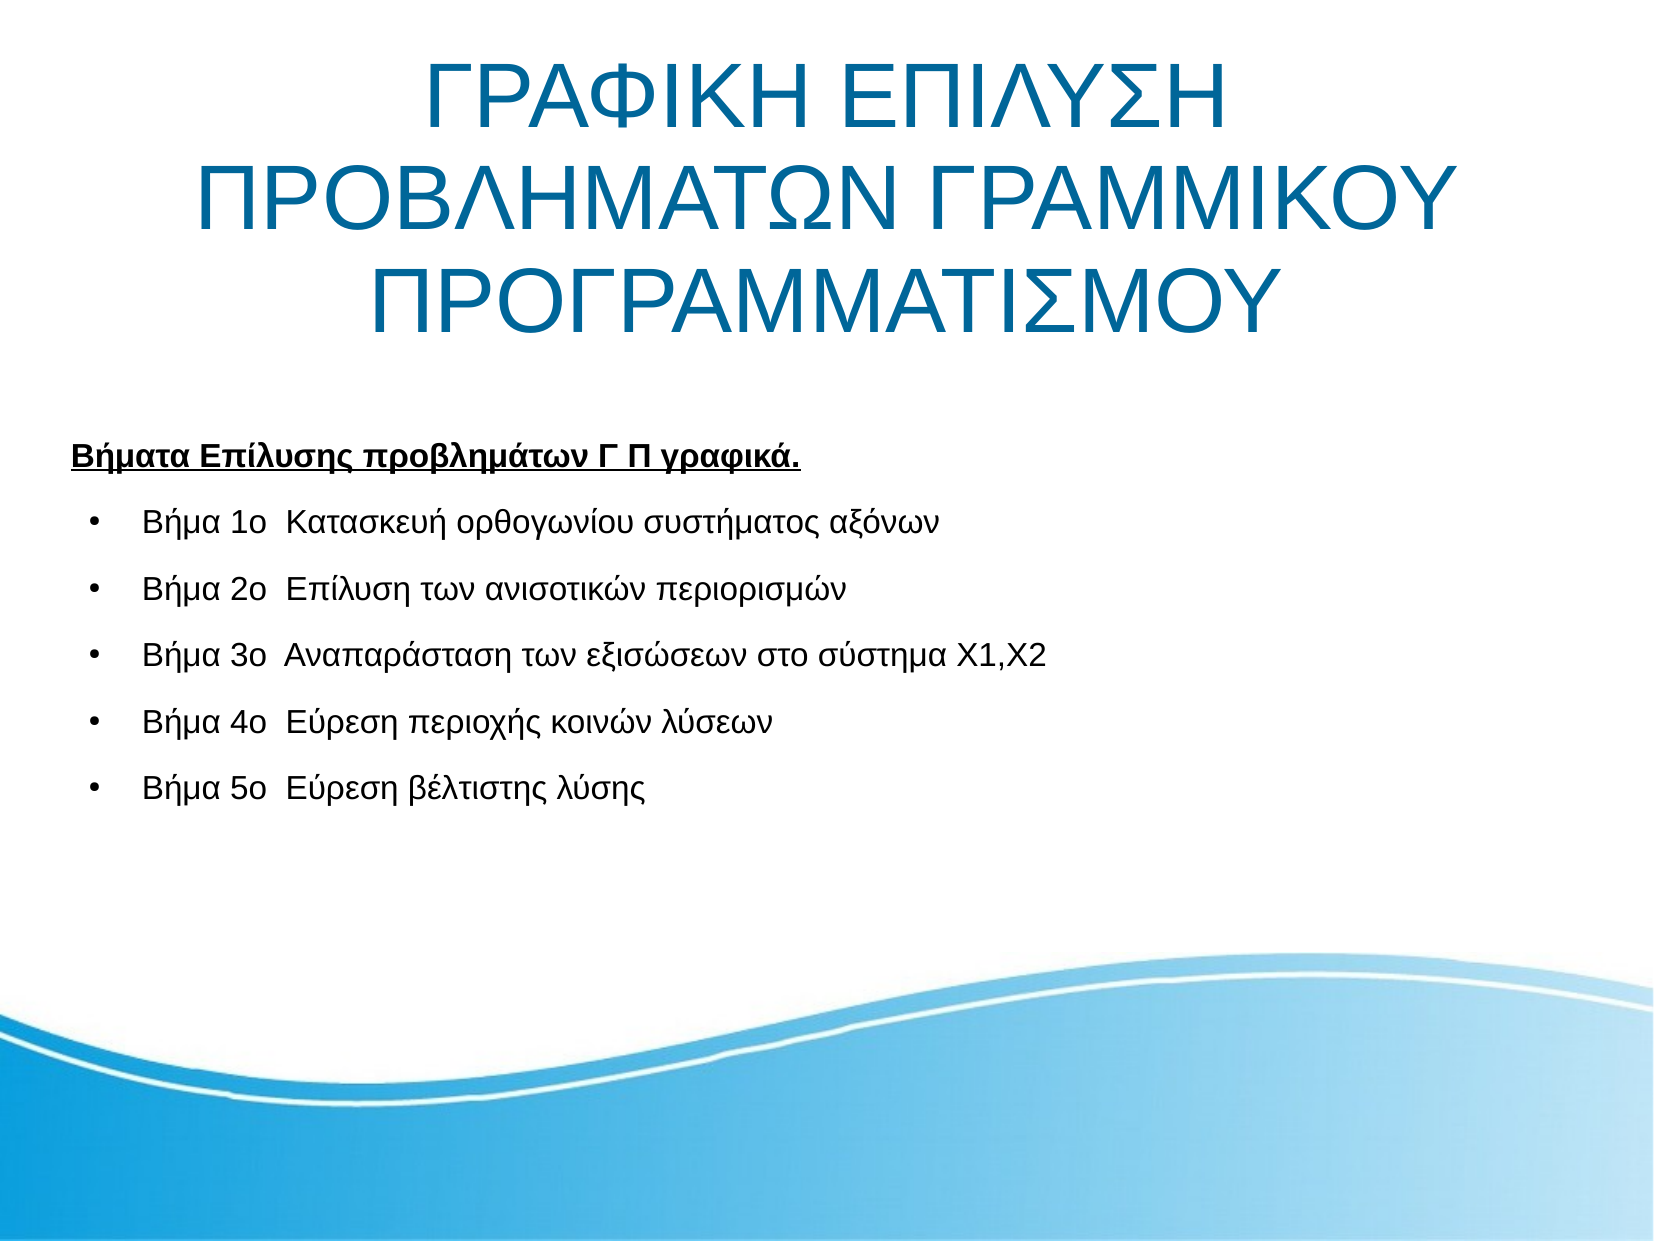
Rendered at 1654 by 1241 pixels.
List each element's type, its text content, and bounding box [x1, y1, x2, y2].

picture [0, 952, 1654, 1241]
title ΓΡΑΦΙΚΗ ΕΠΙΛΥΣΗ ΠΡΟΒΛΗΜΑΤΩΝ ΓΡΑΜΜΙΚΟΥ ΠΡΟΓΡΑΜΜΑΤΙΣΜΟΥ [82, 44, 1571, 352]
list Βήματα Επίλυσης προβλημάτων Γ Π γραφικά. Βήμα 1ο Κατασκευή ορθογωνίου συστήματος αξόνων Βήμα 2ο Επίλυση των ανισοτικών περιορισμών Βήμα 3ο Αναπαράσταση των εξισώσεων στο σύστημα Χ1,Χ2 Βήμα 4ο Εύρεση περιοχής κοινών λύσεων Βήμα 5ο Εύρεση βέλτιστης λύσης [70, 437, 1560, 993]
